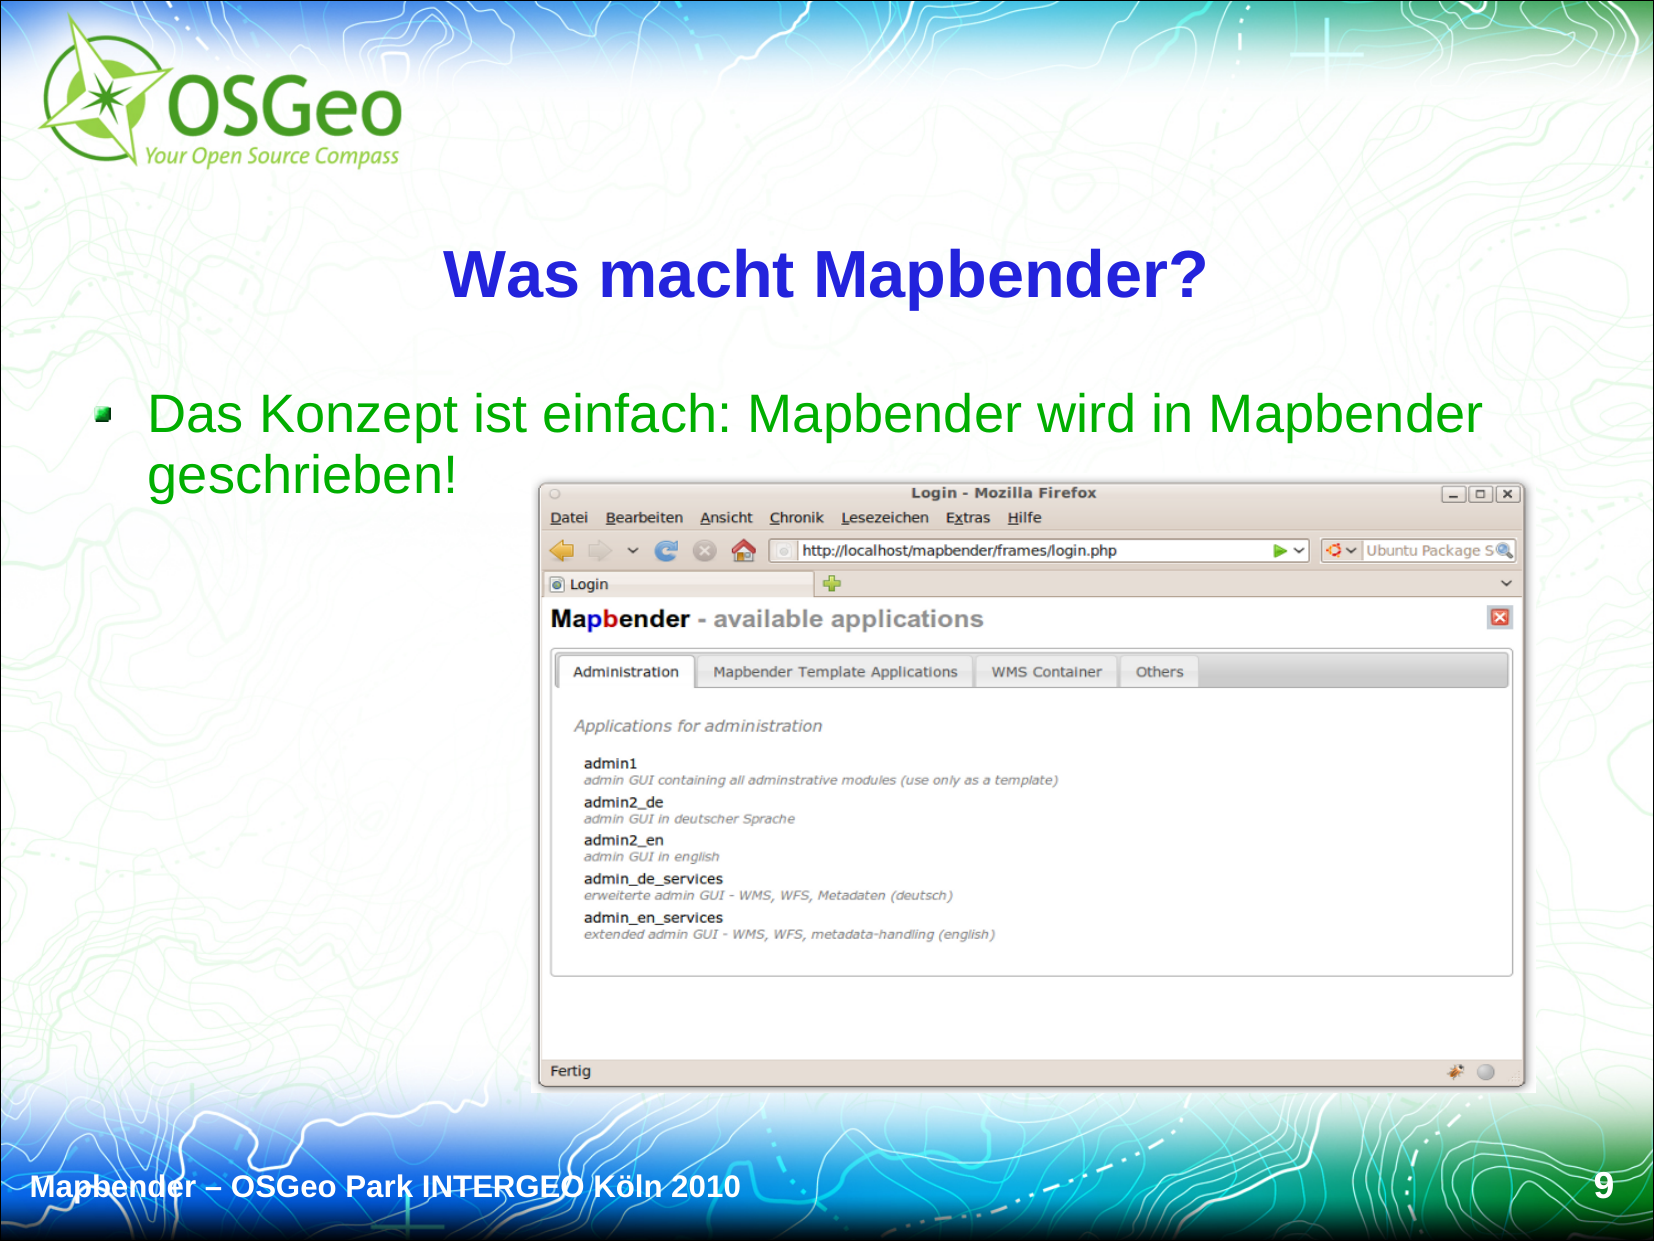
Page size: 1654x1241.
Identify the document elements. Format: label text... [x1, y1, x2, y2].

list Das Konzept ist einfach: Mapbender wird in Mapbender geschrieben! [76, 383, 1565, 1188]
title Was macht Mapbender? [82, 208, 1571, 342]
picture [1, 1, 1653, 1240]
